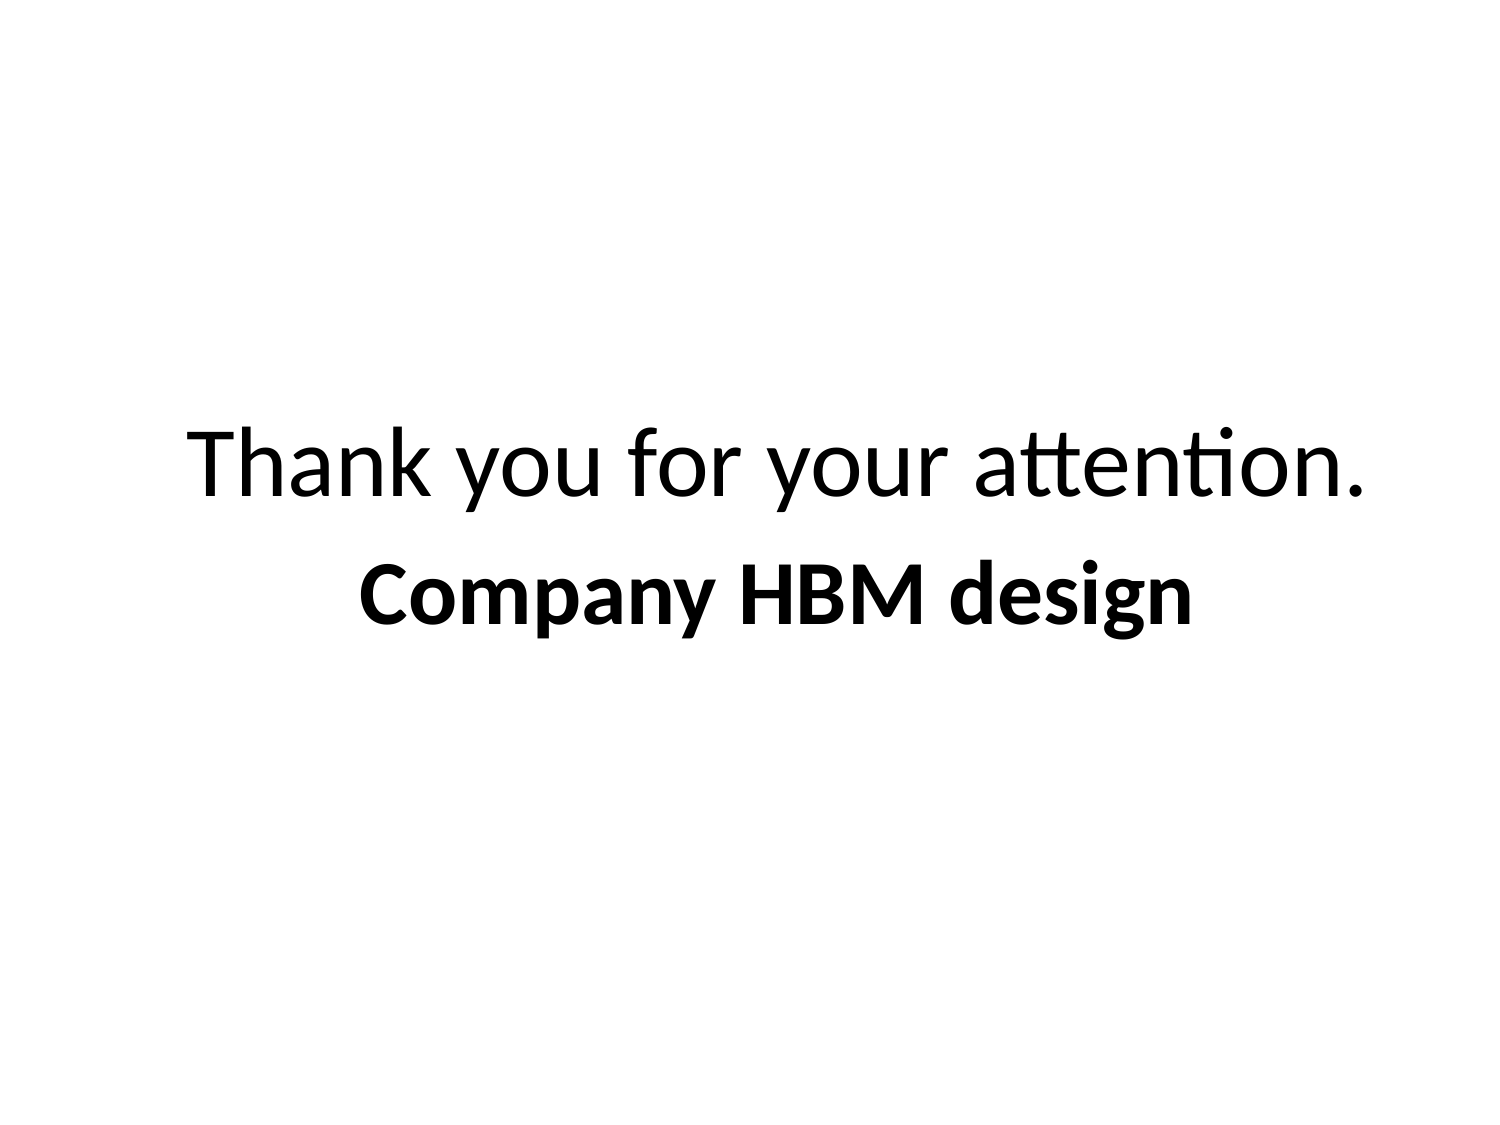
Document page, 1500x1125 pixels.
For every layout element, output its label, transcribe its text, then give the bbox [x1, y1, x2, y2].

list Thank you for your attention. Company HBM design [75, 262, 1426, 1005]
